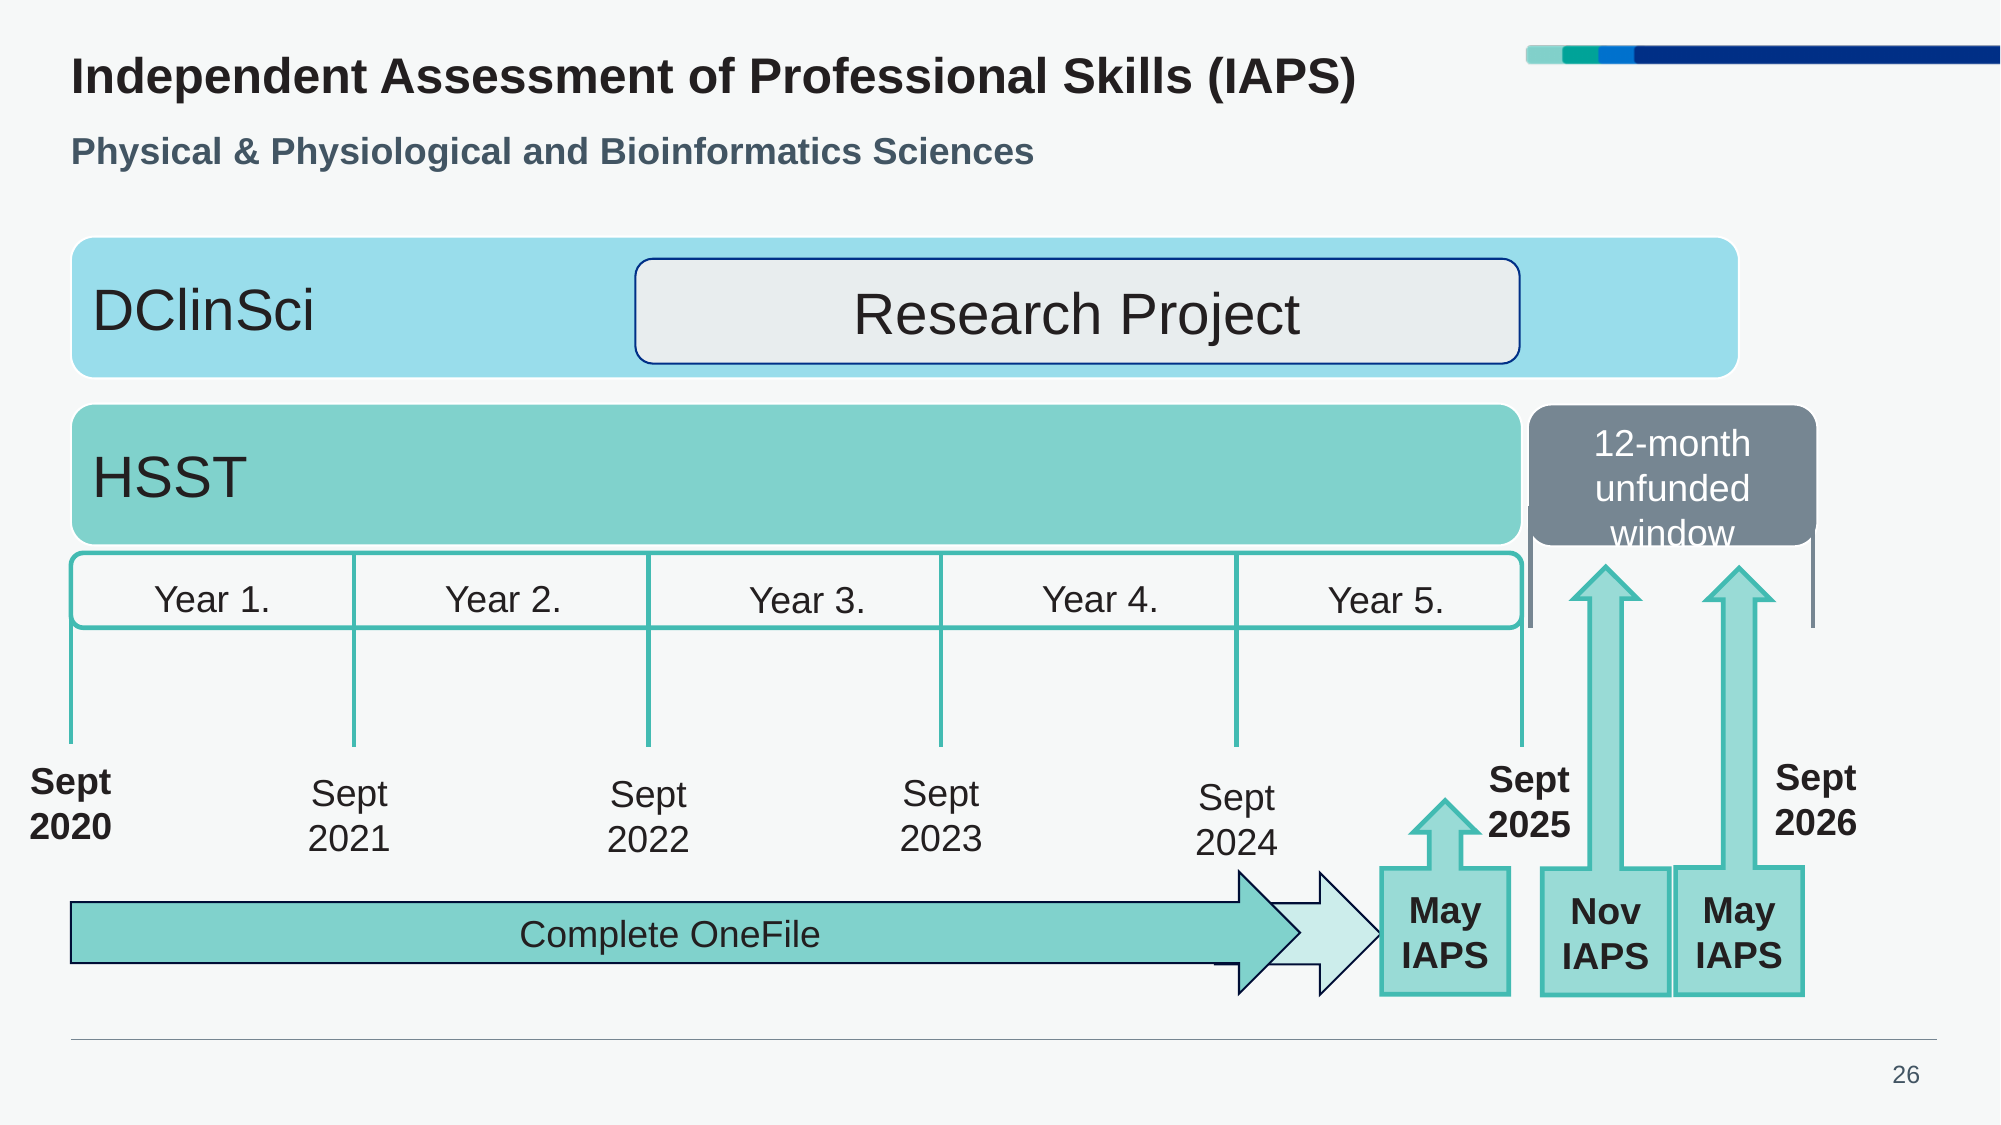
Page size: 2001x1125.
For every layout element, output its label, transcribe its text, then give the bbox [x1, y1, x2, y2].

text_box Sept 2020 [7, 749, 135, 856]
text_box Sept 2022 [584, 762, 712, 869]
text_box Year 4. [967, 566, 1234, 610]
text_box May IAPS [1675, 567, 1803, 995]
text_box Year 2. [370, 566, 637, 610]
text_box Sept 2024 [1173, 765, 1301, 872]
text_box May IAPS [1381, 800, 1509, 995]
text_box Sept 2021 [285, 761, 413, 868]
text_box Sept 2023 [877, 761, 1005, 868]
text_box Year 5. [1252, 568, 1519, 611]
text_box 12-month unfunded window [1527, 404, 1818, 547]
text_box Nov IAPS [1542, 566, 1670, 995]
text_box Year 3. [674, 568, 939, 611]
text_box Sept 2025 [1465, 747, 1589, 854]
text_box Year 1. [79, 566, 346, 610]
text_box HSST [70, 403, 1522, 546]
text_box [1269, 872, 1381, 995]
title Independent Assessment of Professional Skills (IAPS) [70, 50, 1942, 121]
text_box Sept 2026 [1756, 745, 1880, 852]
text_box Research Project [635, 258, 1520, 364]
text_box Complete OneFile [70, 871, 1301, 994]
text_box DClinSci [70, 236, 1739, 379]
list Physical & Physiological and Bioinformatics Sciences [70, 125, 1878, 221]
